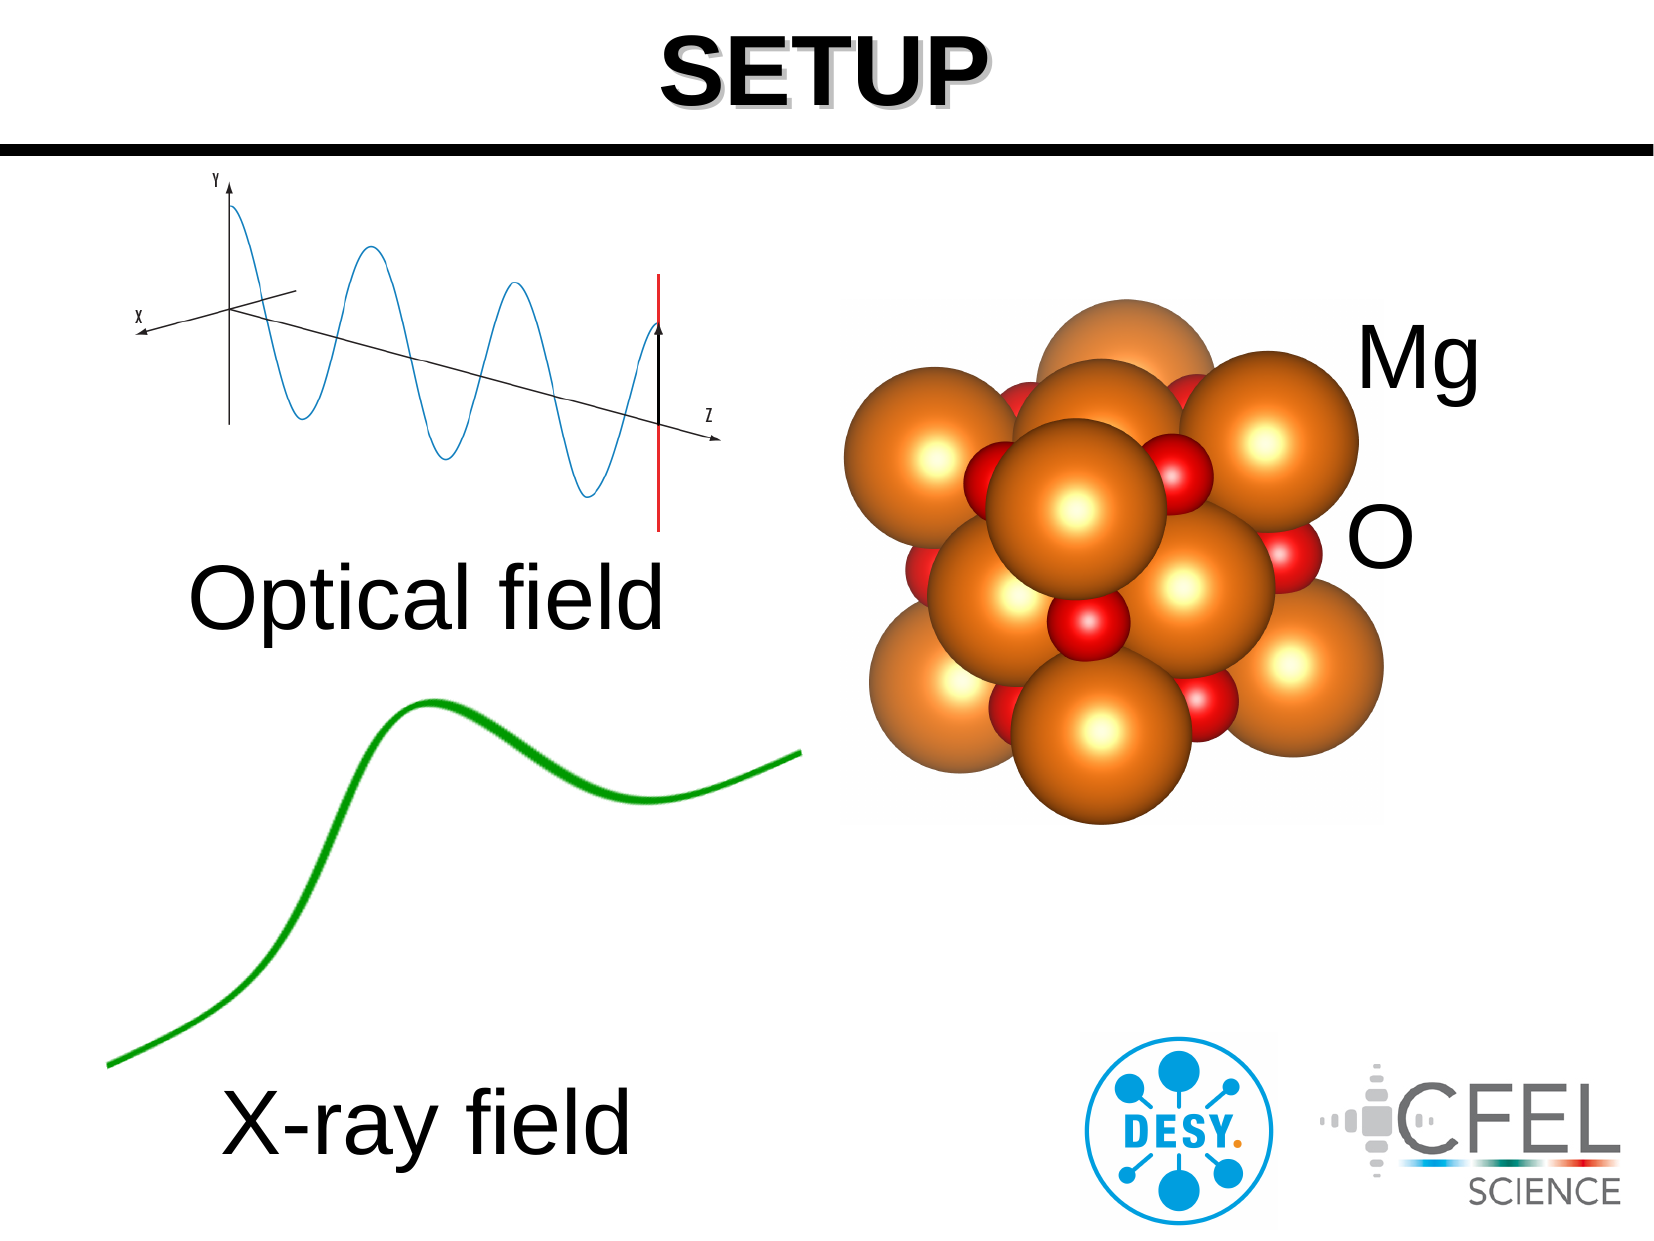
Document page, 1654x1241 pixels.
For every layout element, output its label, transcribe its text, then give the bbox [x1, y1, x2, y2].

picture [840, 299, 1384, 826]
picture [45, 156, 821, 1166]
title Optical field [180, 495, 676, 701]
title SETUP [0, 0, 1654, 151]
title X-ray field [180, 1020, 676, 1226]
picture [1080, 1032, 1278, 1231]
picture [1320, 1064, 1621, 1213]
title Mg [1344, 296, 1495, 417]
title O [1305, 476, 1456, 597]
